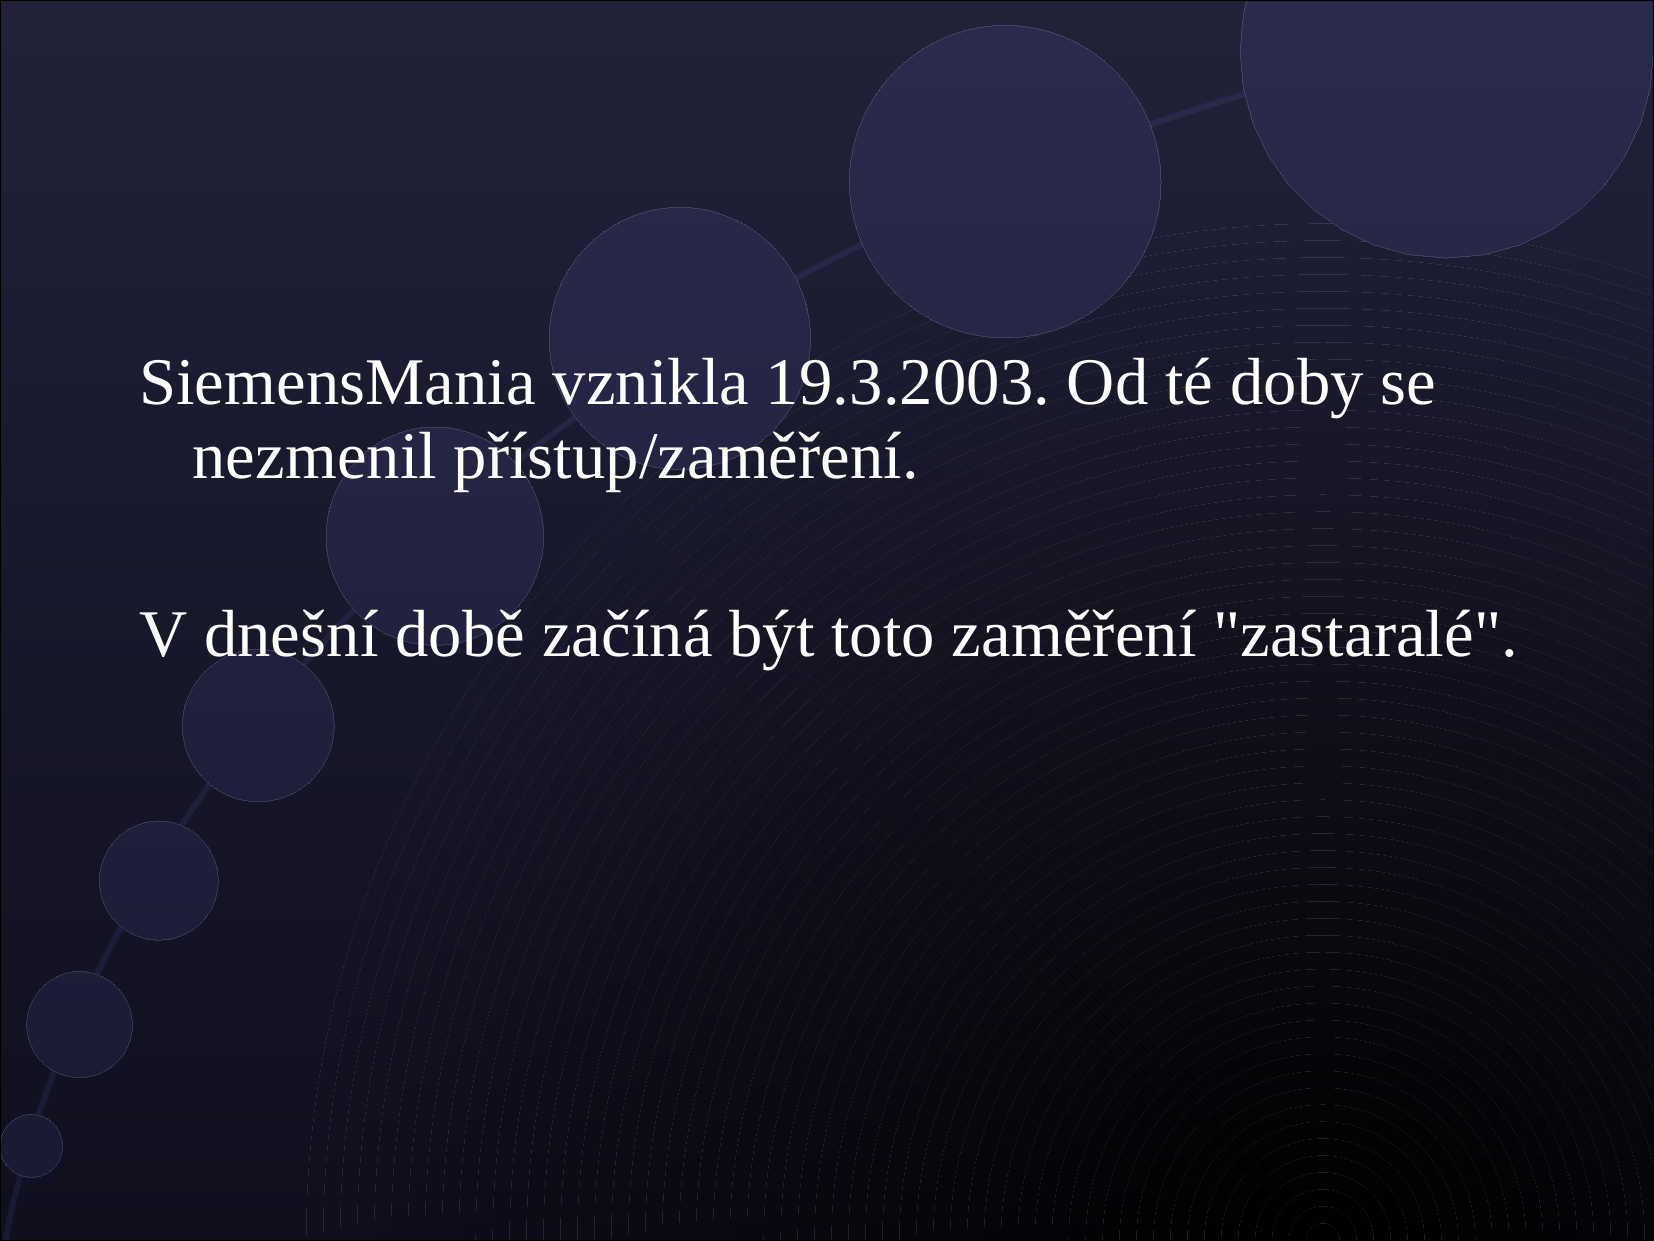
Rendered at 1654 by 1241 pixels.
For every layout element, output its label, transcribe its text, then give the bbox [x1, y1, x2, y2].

list SiemensMania vznikla 19.3.2003. Od té doby se nezmenil přístup/zaměření. V dnešní době začíná být toto zaměření "zastaralé". [121, 344, 1534, 1127]
